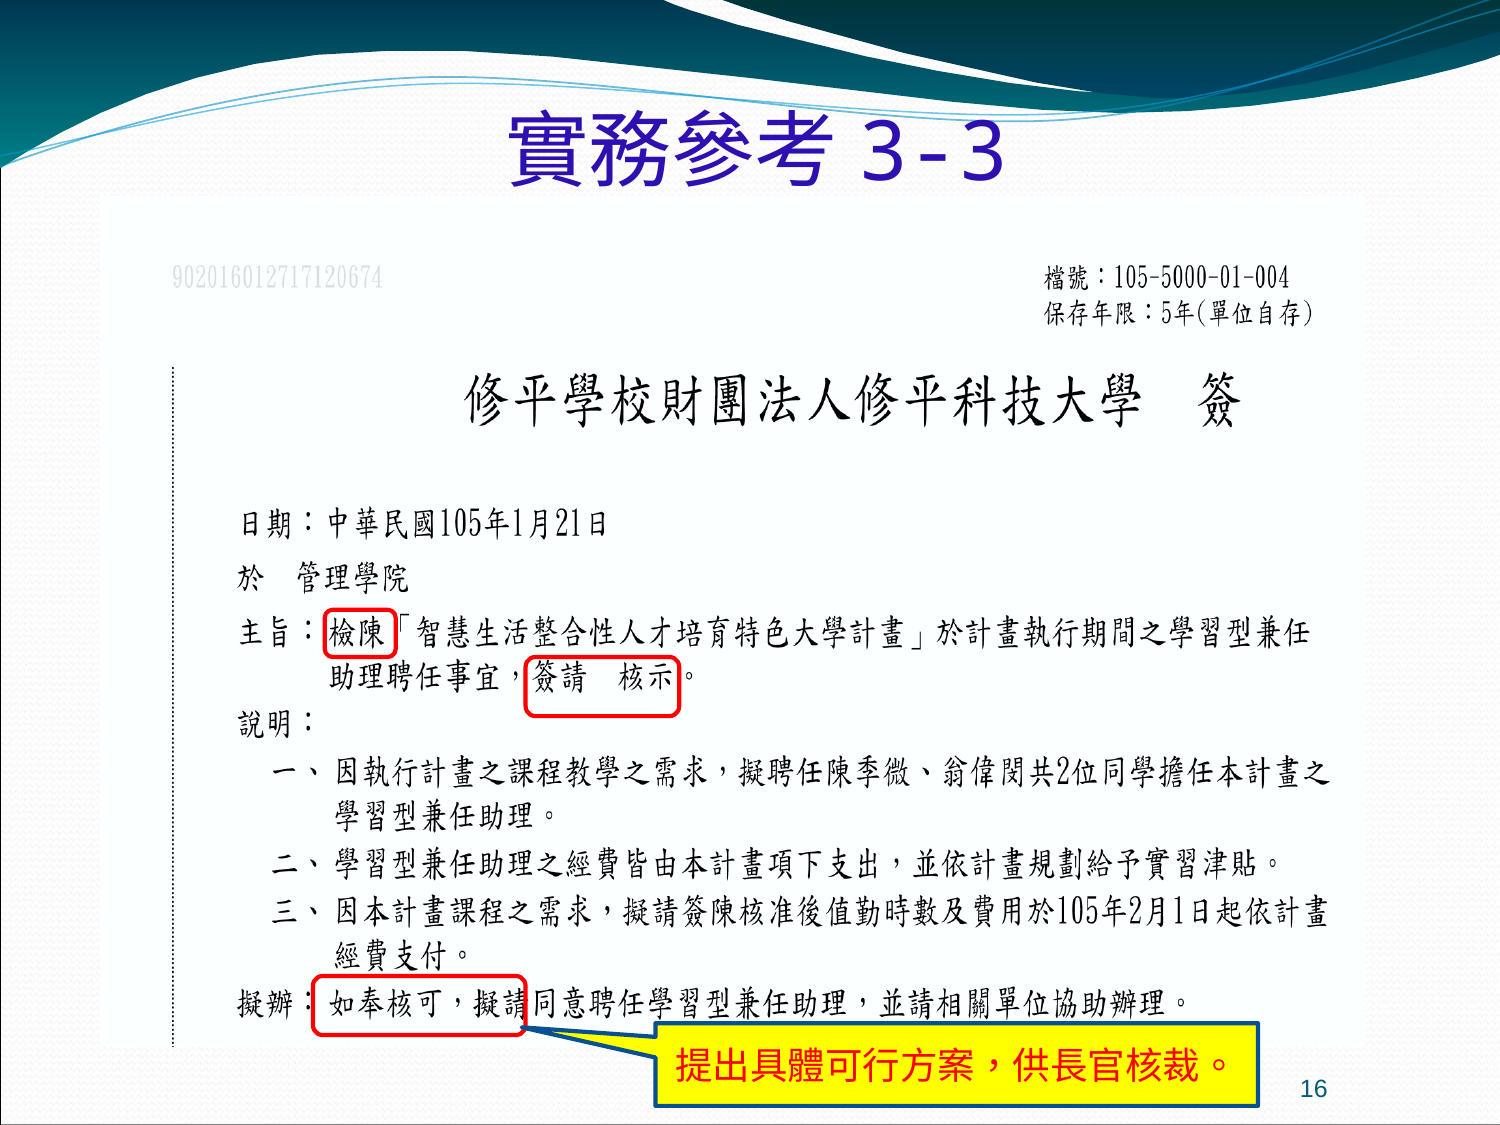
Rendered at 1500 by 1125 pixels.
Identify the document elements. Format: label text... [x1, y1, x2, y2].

text_box 提出具體可行方案，供長官核裁。 [521, 1023, 1258, 1106]
picture [316, 979, 523, 1032]
text_box 16 [1299, 1042, 1426, 1103]
title 實務參考3-3 [88, 90, 1426, 195]
picture [100, 196, 1365, 1047]
